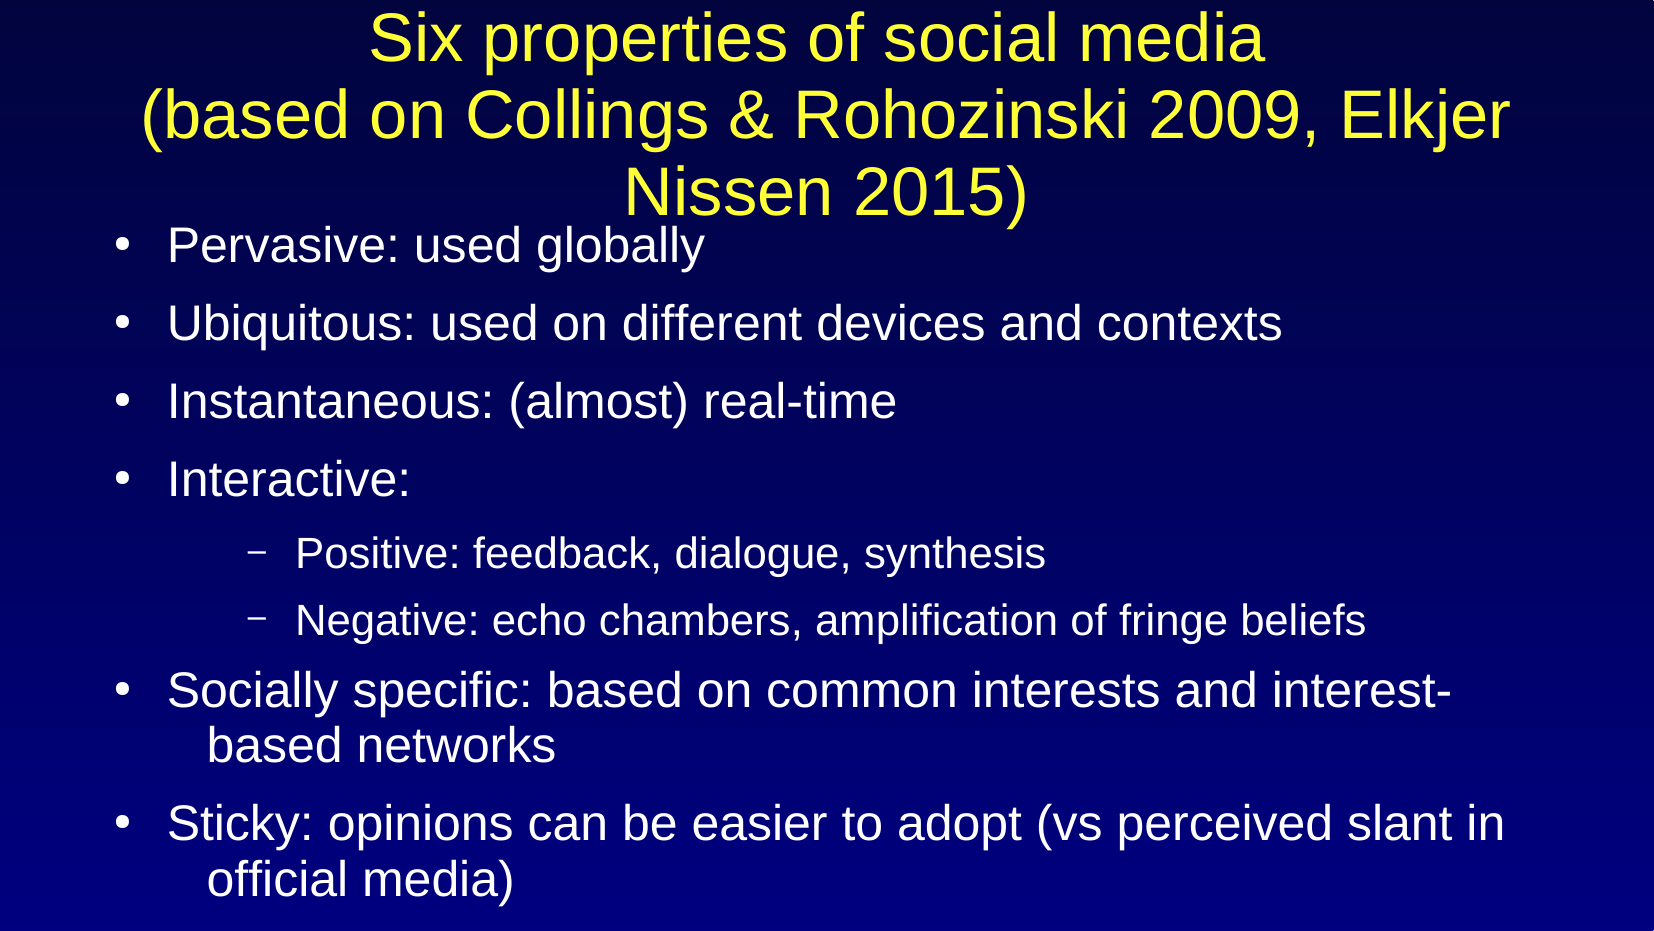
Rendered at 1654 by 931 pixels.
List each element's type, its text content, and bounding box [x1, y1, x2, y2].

title Six properties of social media (based on Collings & Rohozinski 2009, Elkjer Nissen 2015) [82, 0, 1571, 217]
list Pervasive: used globally Ubiquitous: used on different devices and contexts Instantaneous: (almost) real-time Interactive: Positive: feedback, dialogue, synthesis Negative: echo chambers, amplification of fringe beliefs Socially specific: based on common interests and interest-based networks Sticky: opinions can be easier to adopt (vs perceived slant in official media) [82, 217, 1571, 907]
